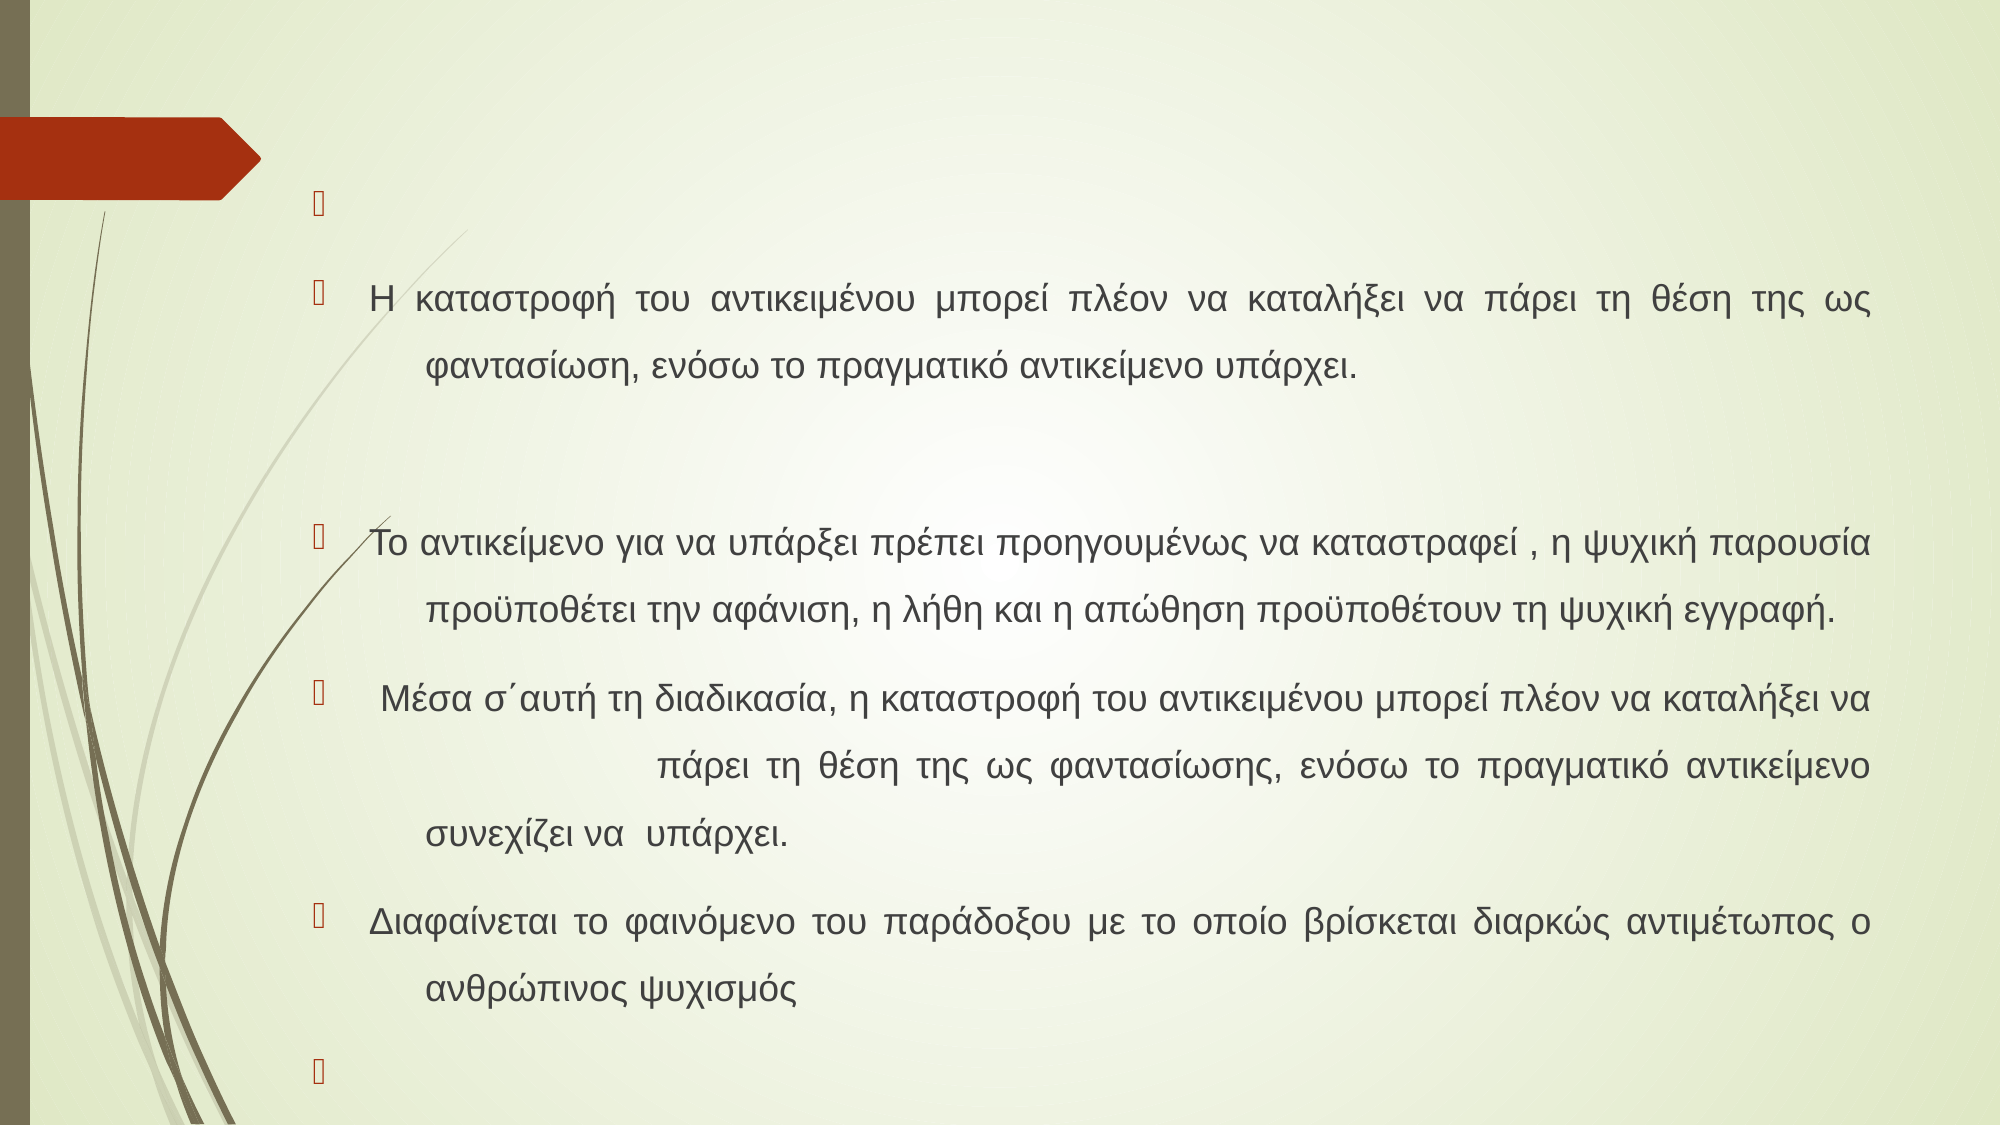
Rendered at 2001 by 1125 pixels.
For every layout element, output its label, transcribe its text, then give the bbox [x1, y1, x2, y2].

list Η καταστροφή του αντικειμένου μπορεί πλέον να καταλήξει να πάρει τη θέση της ως φαντασίωση, ενόσω το πραγματικό αντικείμενο υπάρχει. Το αντικείμενο για να υπάρξει πρέπει προηγουμένως να καταστραφεί , η ψυχική παρουσία προϋποθέτει την αφάνιση, η λήθη και η απώθηση προϋποθέτουν τη ψυχική εγγραφή. Μέσα σ΄αυτή τη διαδικασία, η καταστροφή του αντικειμένου μπορεί πλέον να καταλήξει να πάρει τη θέση της ως φαντασίωσης, ενόσω το πραγματικό αντικείμενο συνεχίζει να υπάρχει. Διαφαίνεται το φαινόμενο του παράδοξου με το οποίο βρίσκεται διαρκώς αντιμέτωπος ο ανθρώπινος ψυχισμός [297, 177, 1888, 1125]
